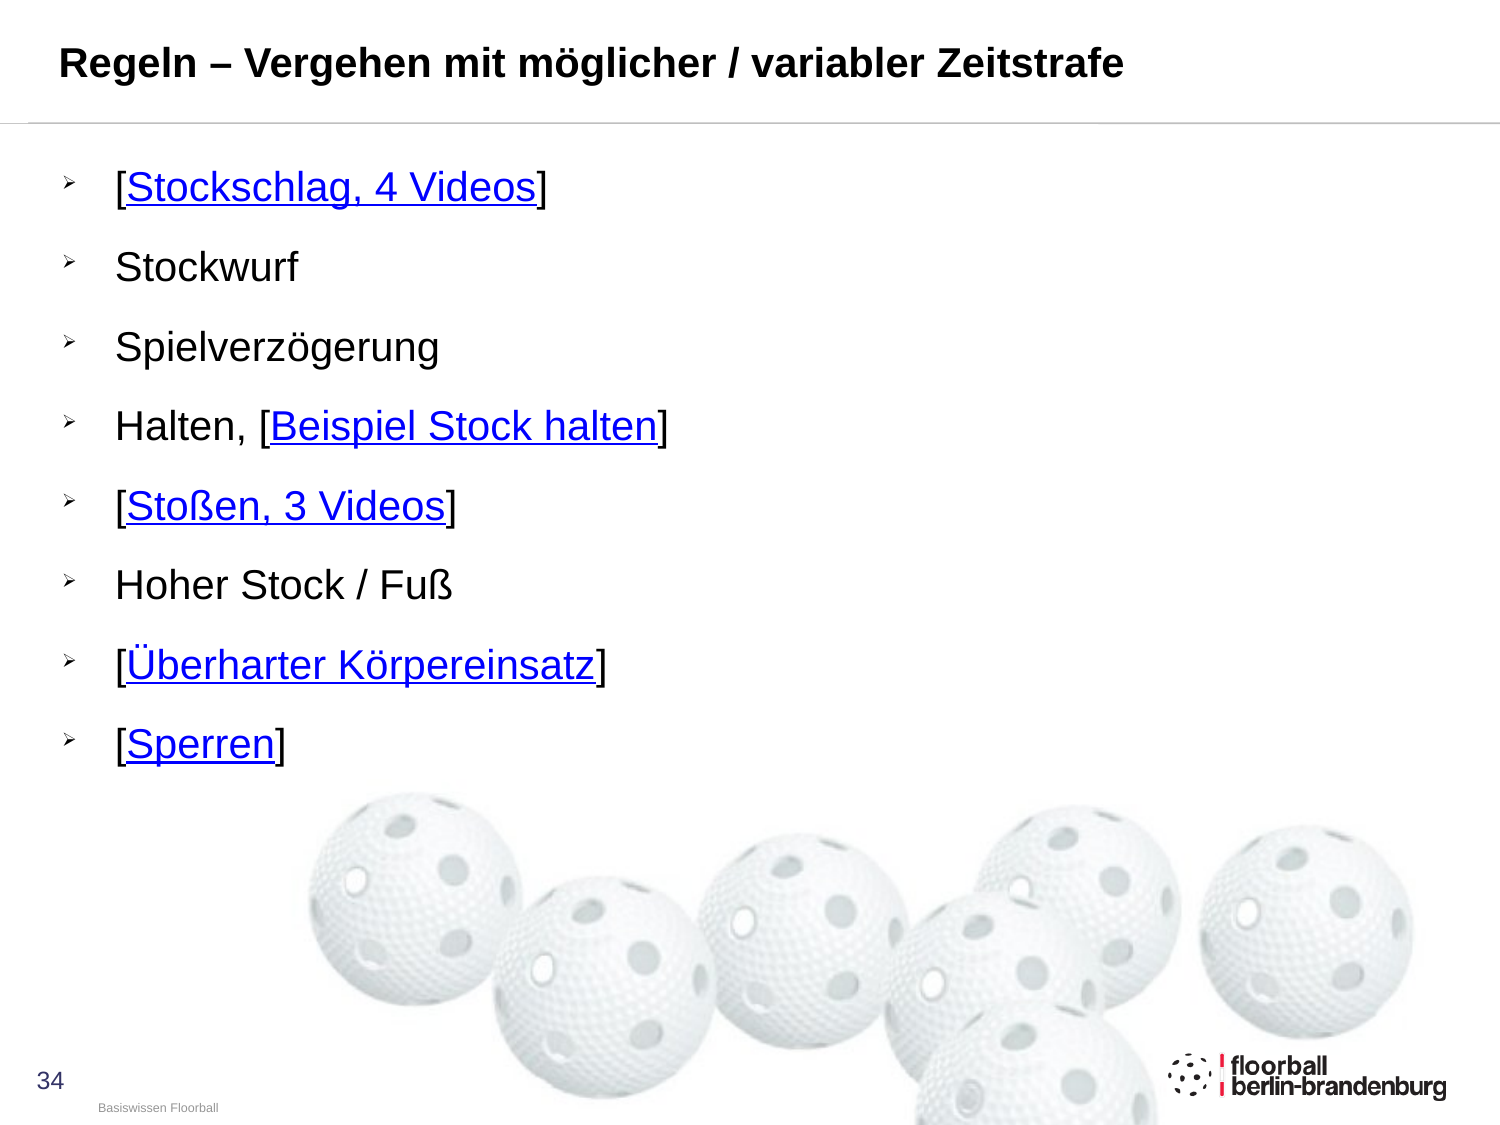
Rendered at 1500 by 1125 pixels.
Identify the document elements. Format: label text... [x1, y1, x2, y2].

picture [242, 355, 1483, 1125]
text_box Regeln – Vergehen mit möglicher / variabler Zeitstrafe [43, 28, 1466, 94]
text_box [Stockschlag, 4 Videos] Stockwurf Spielverzögerung Halten, [Beispiel Stock halten] [Stoßen, 3 Videos] Hoher Stock / Fuß [Überharter Körpereinsatz] [Sperren] [29, 152, 1466, 1013]
